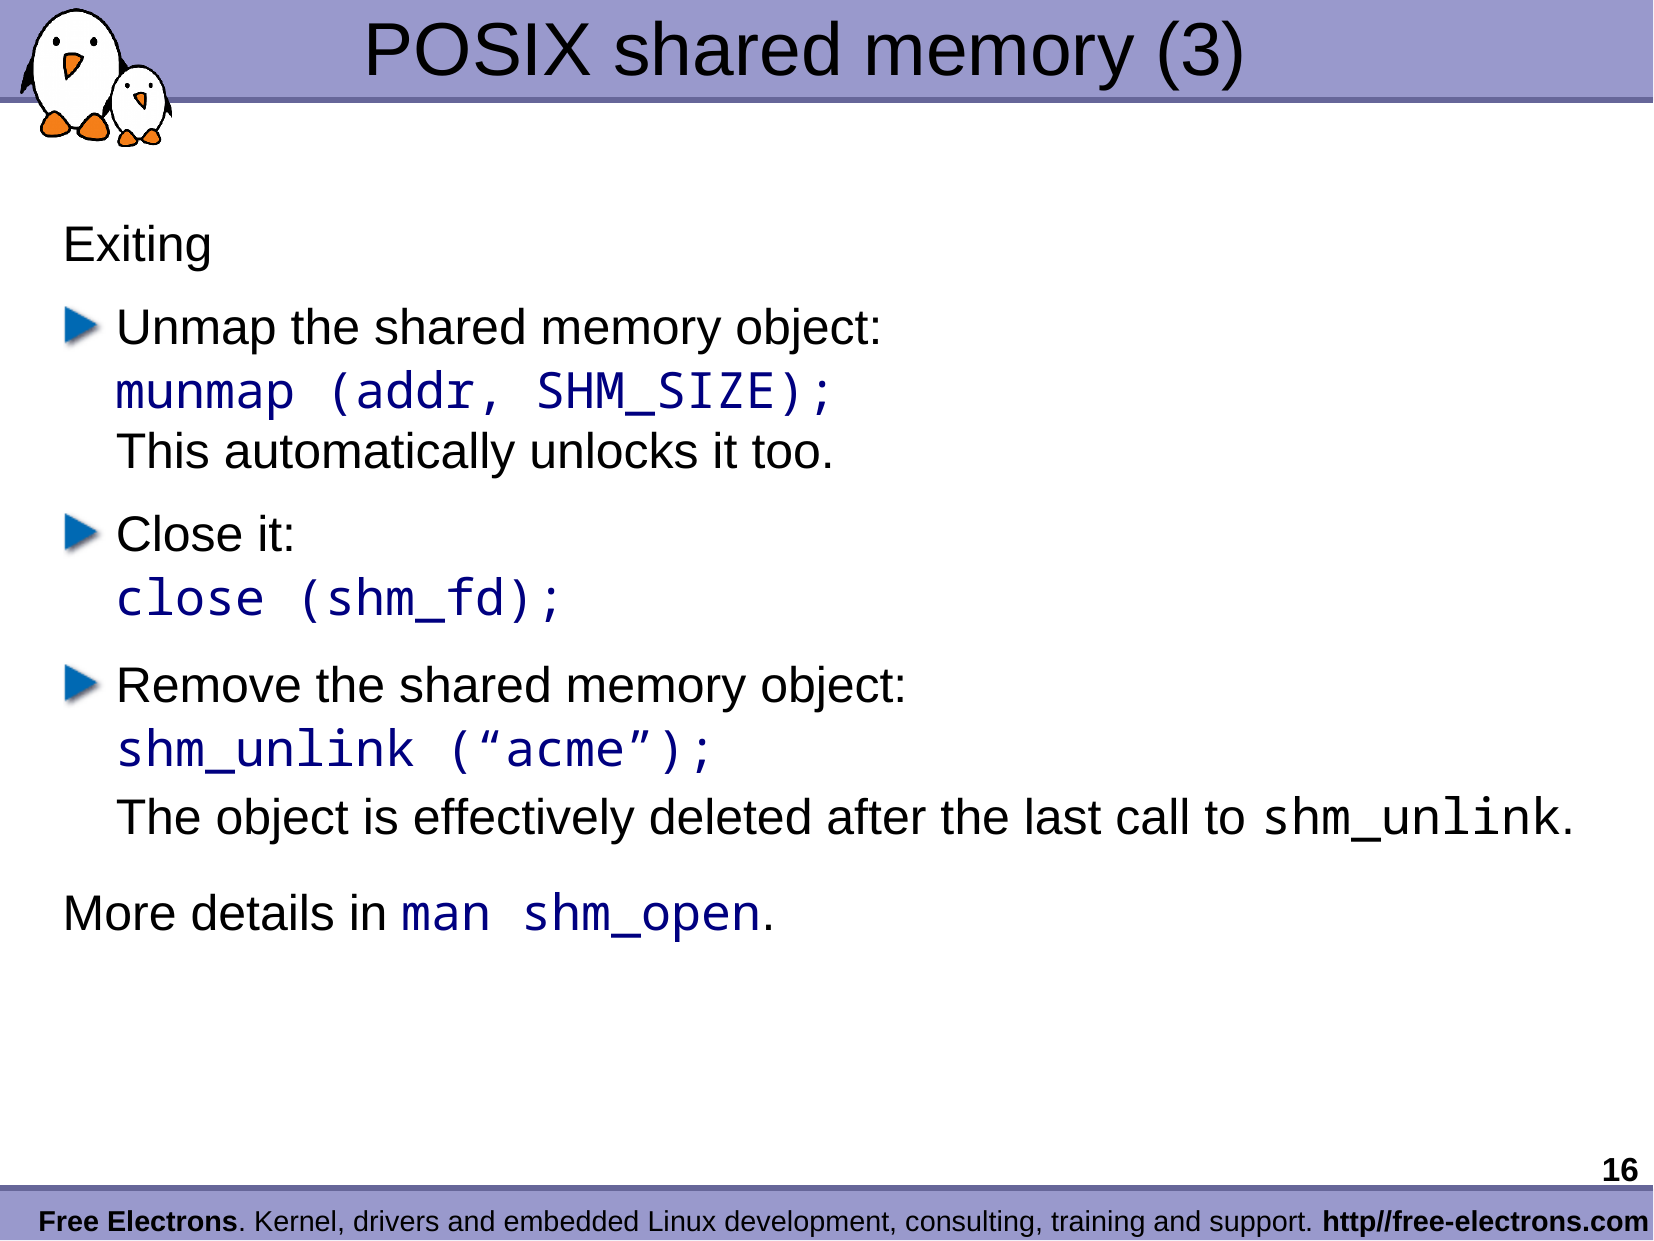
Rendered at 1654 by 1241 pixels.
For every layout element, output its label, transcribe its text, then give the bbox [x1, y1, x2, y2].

list Exiting Unmap the shared memory object: munmap (addr, SHM_SIZE); This automatically unlocks it too. Close it: close (shm_fd); Remove the shared memory object: shm_unlink (“acme”); The object is effectively deleted after the last call to shm_unlink. More details in man shm_open. [45, 216, 1584, 1066]
title POSIX shared memory (3) [60, 0, 1551, 100]
picture [20, 8, 172, 147]
